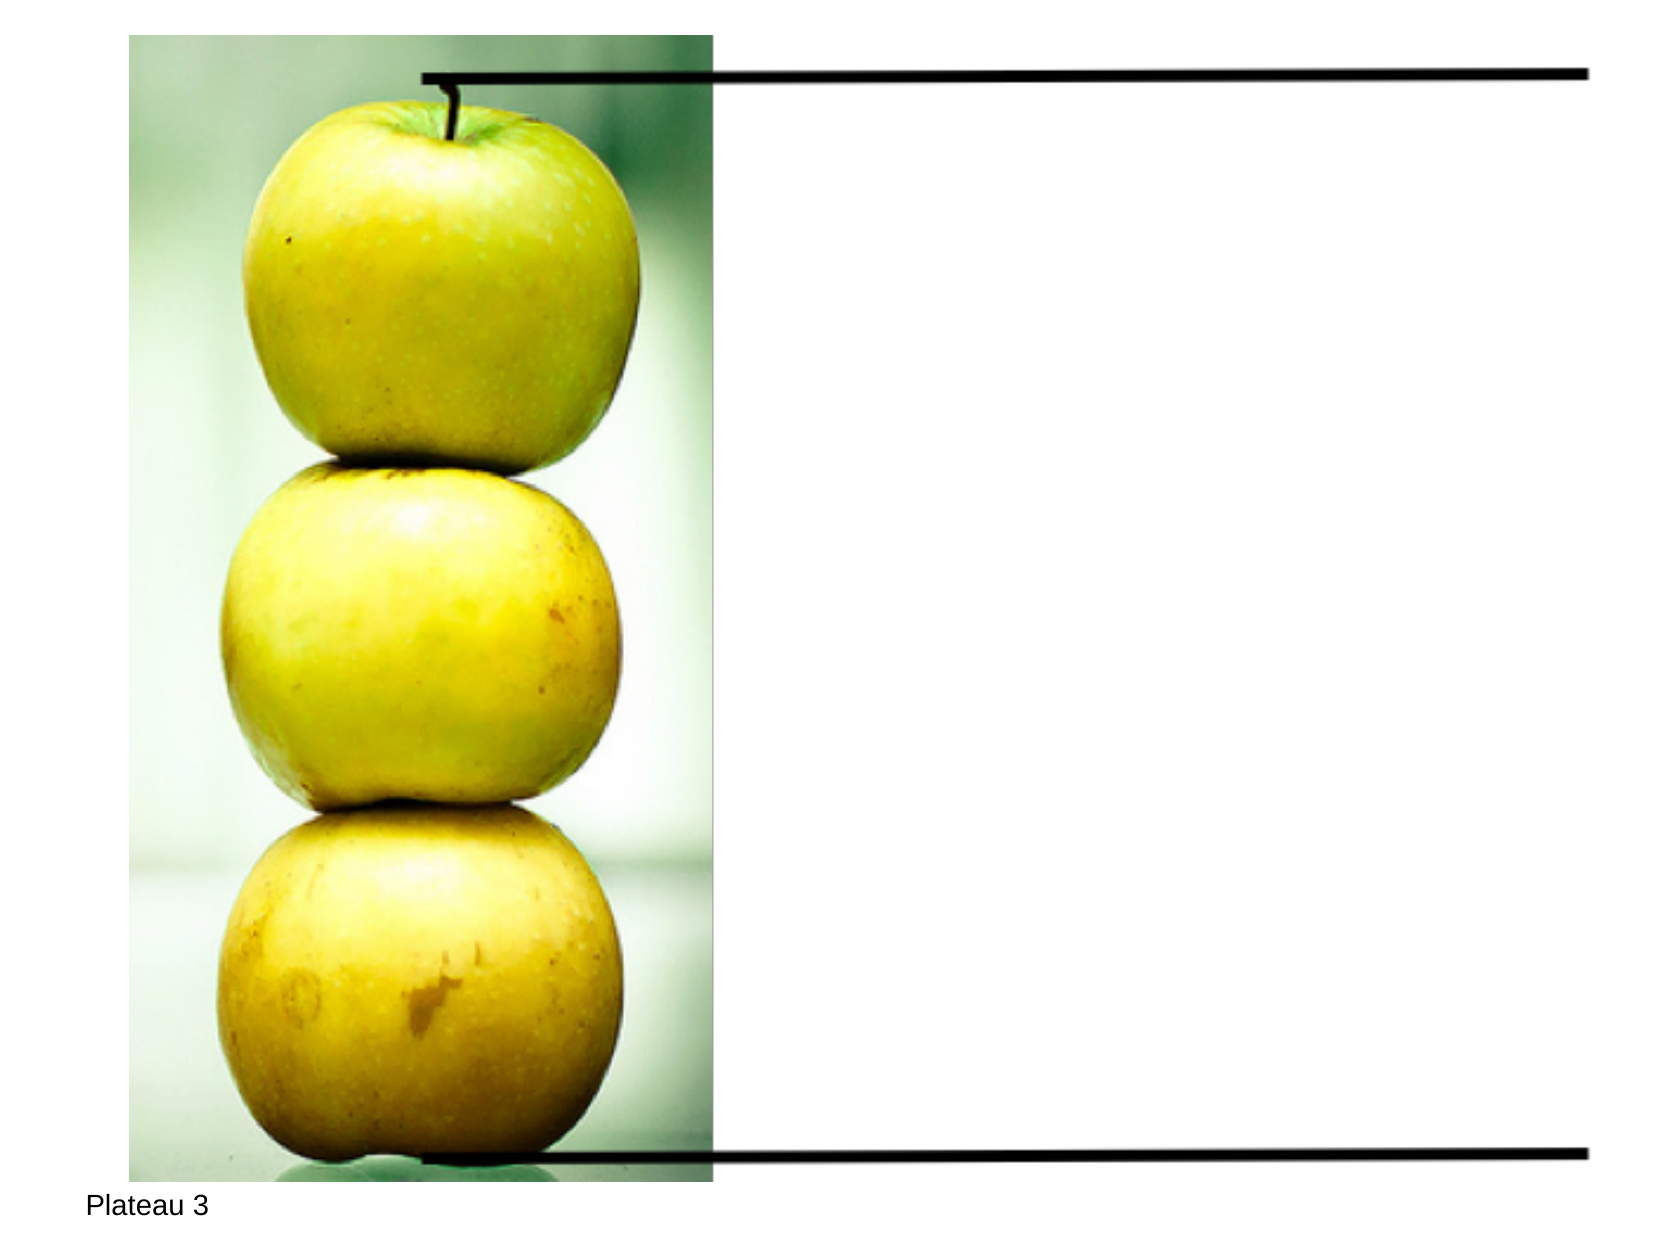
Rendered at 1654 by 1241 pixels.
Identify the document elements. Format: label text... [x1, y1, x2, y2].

picture [129, 35, 1595, 1182]
text_box Plateau 3 [70, 1181, 308, 1229]
